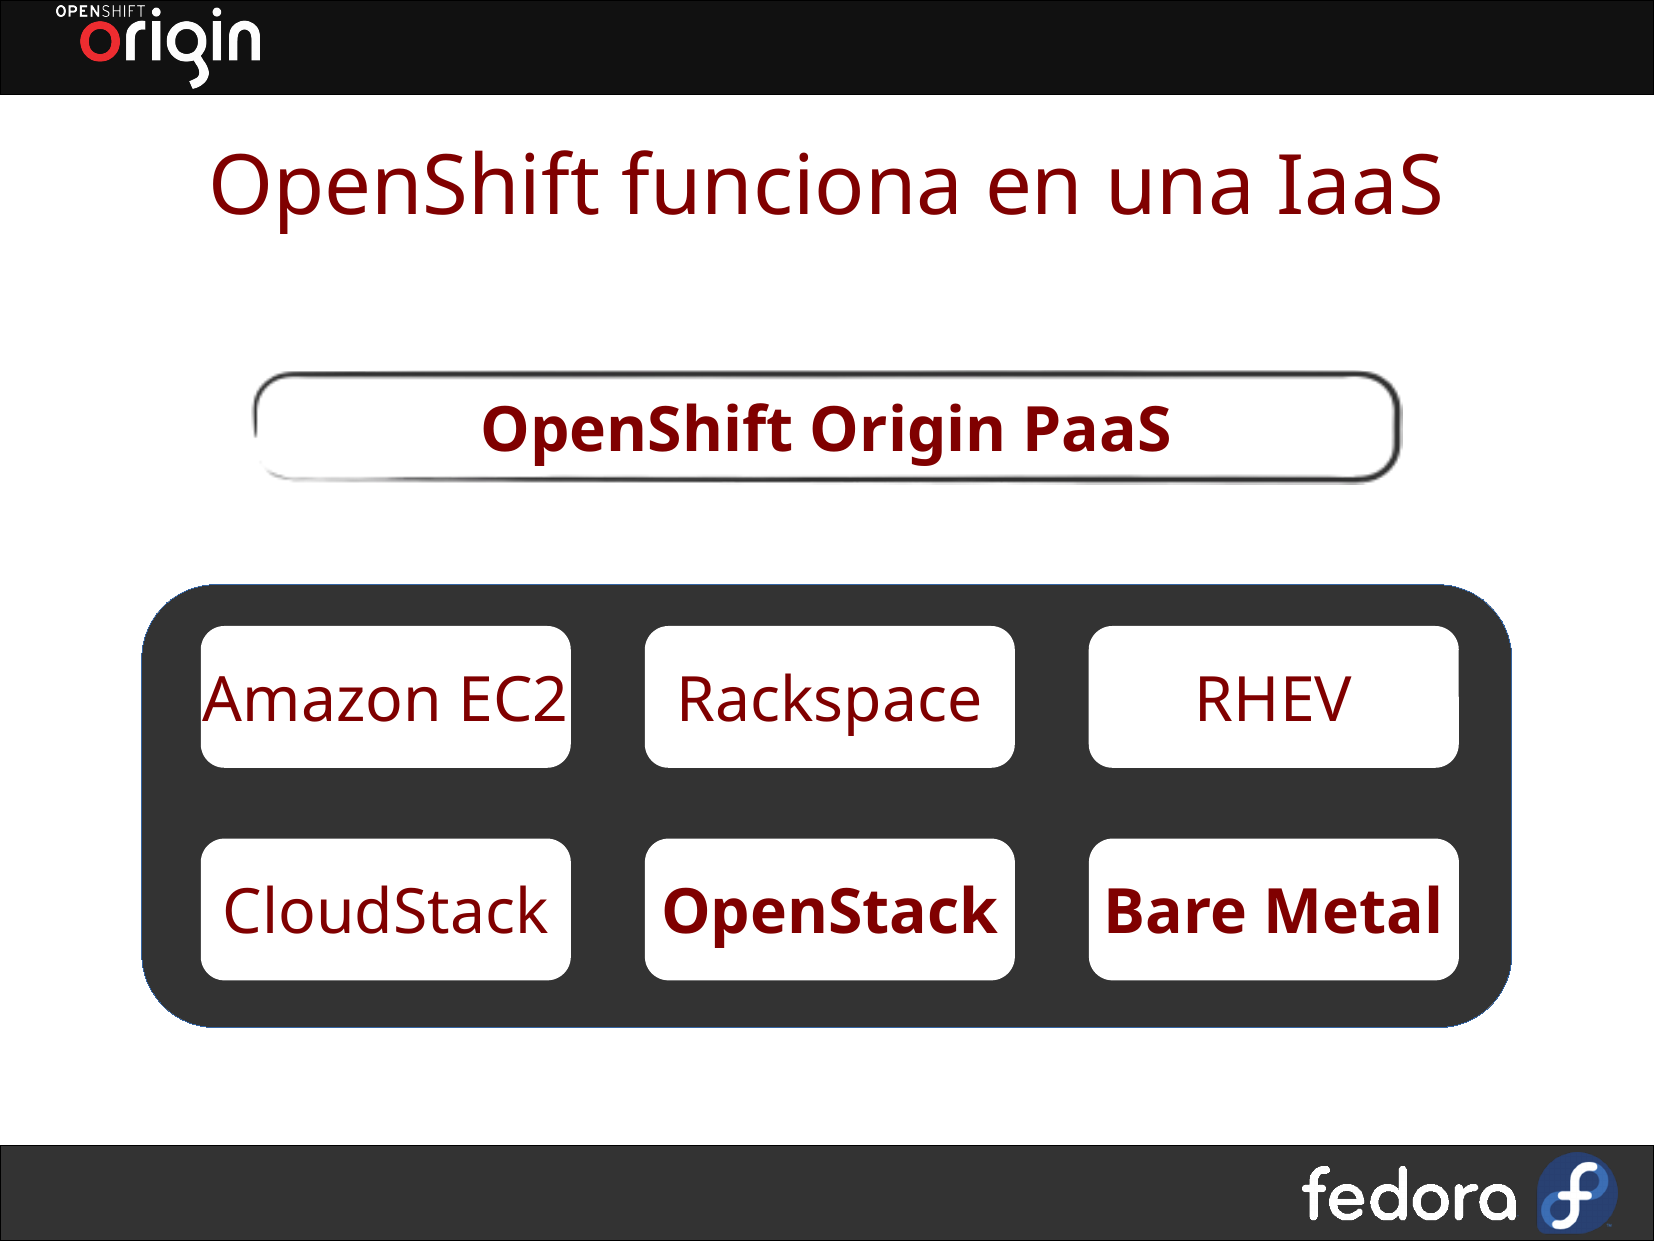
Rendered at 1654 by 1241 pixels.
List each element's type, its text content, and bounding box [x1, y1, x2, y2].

text_box Amazon EC2 [200, 625, 571, 768]
text_box RHEV [1088, 625, 1459, 768]
text_box CloudStack [200, 838, 571, 981]
picture [1299, 1151, 1619, 1235]
text_box Rackspace [644, 625, 1015, 768]
picture [250, 370, 1403, 485]
text_box OpenStack [644, 838, 1015, 981]
text_box Bare Metal [1088, 838, 1459, 981]
picture [56, 5, 260, 89]
text_box [141, 584, 1512, 1028]
title OpenShift funciona en una IaaS [82, 78, 1571, 287]
